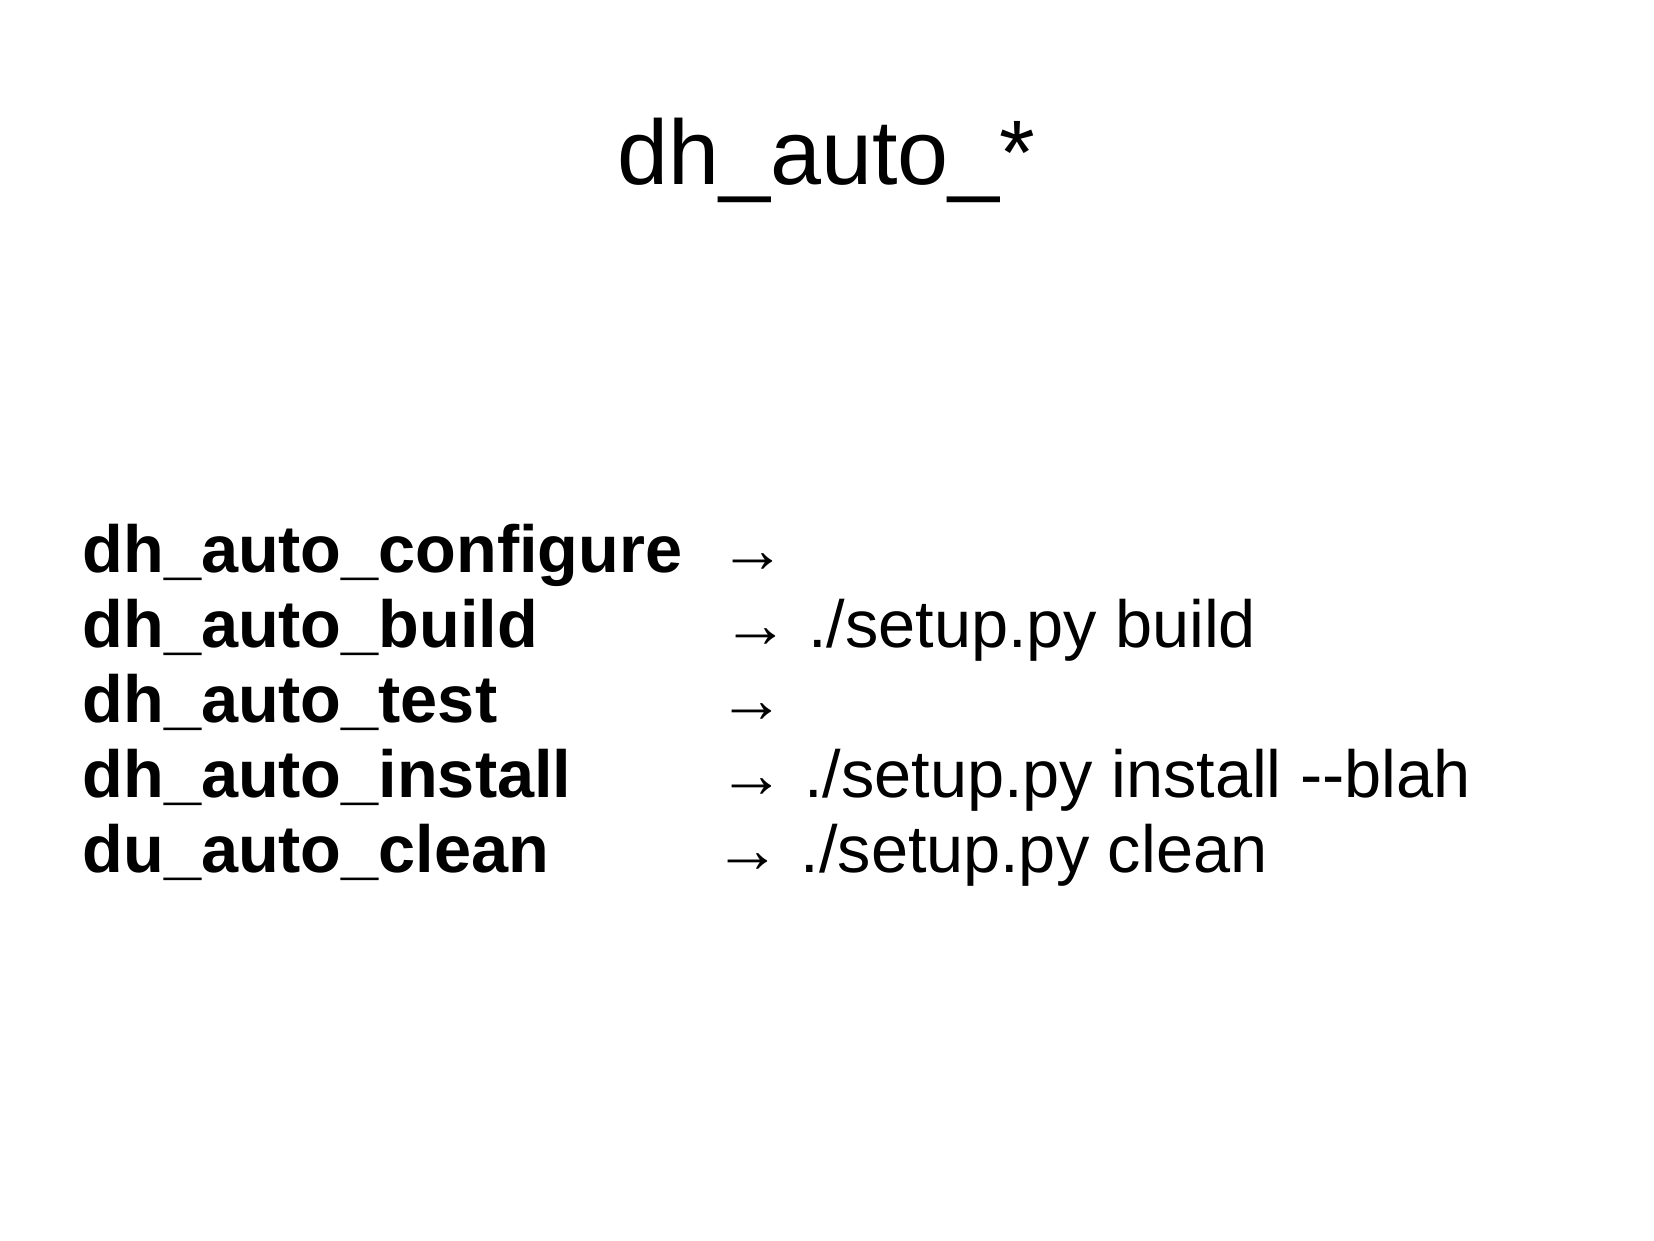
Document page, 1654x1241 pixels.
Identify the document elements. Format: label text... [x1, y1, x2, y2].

subtitle dh_auto_configure → dh_auto_build → ./setup.py build dh_auto_test → dh_auto_install → ./setup.py install --blah du_auto_clean → ./setup.py clean [82, 297, 1571, 1102]
title dh_auto_* [82, 56, 1571, 250]
